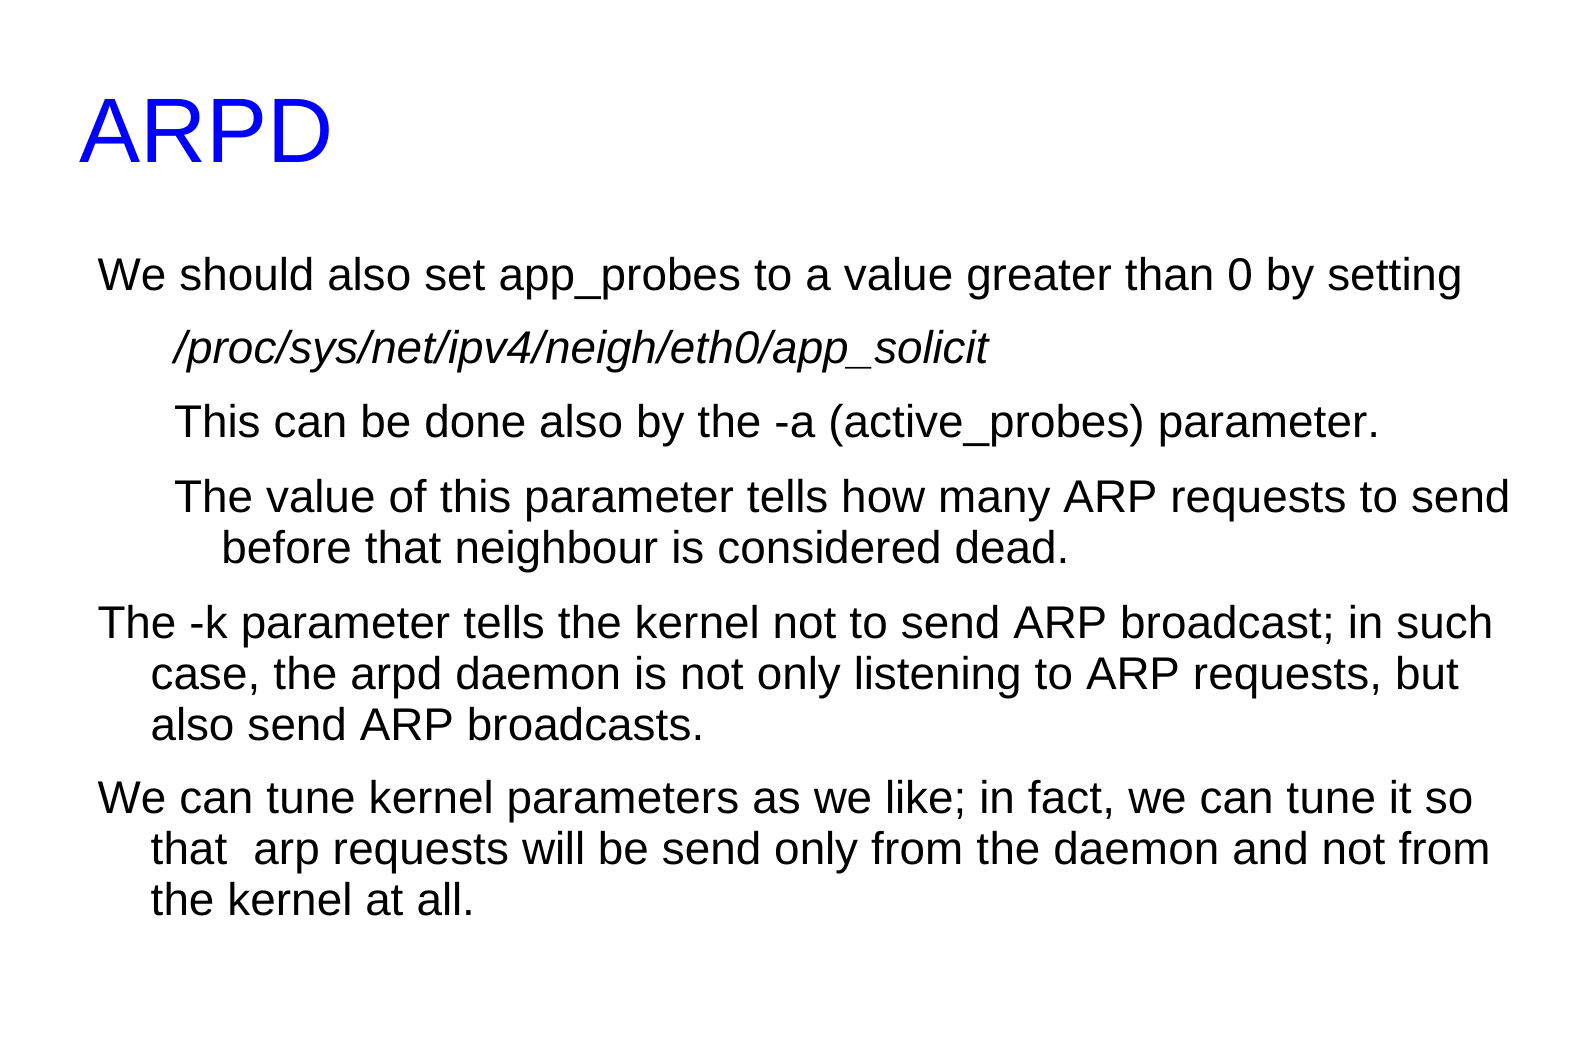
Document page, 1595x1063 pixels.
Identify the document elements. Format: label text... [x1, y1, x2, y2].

title ARPD [79, 49, 1515, 213]
list We should also set app_probes to a value greater than 0 by setting /proc/sys/net/ipv4/neigh/eth0/app_solicit This can be done also by the -a (active_probes) parameter. The value of this parameter tells how many ARP requests to send before that neighbour is considered dead. The -k parameter tells the kernel not to send ARP broadcast; in such case, the arpd daemon is not only listening to ARP requests, but also send ARP broadcasts. We can tune kernel parameters as we like; in fact, we can tune it so that arp requests will be send only from the daemon and not from the kernel at all. [79, 248, 1515, 1049]
